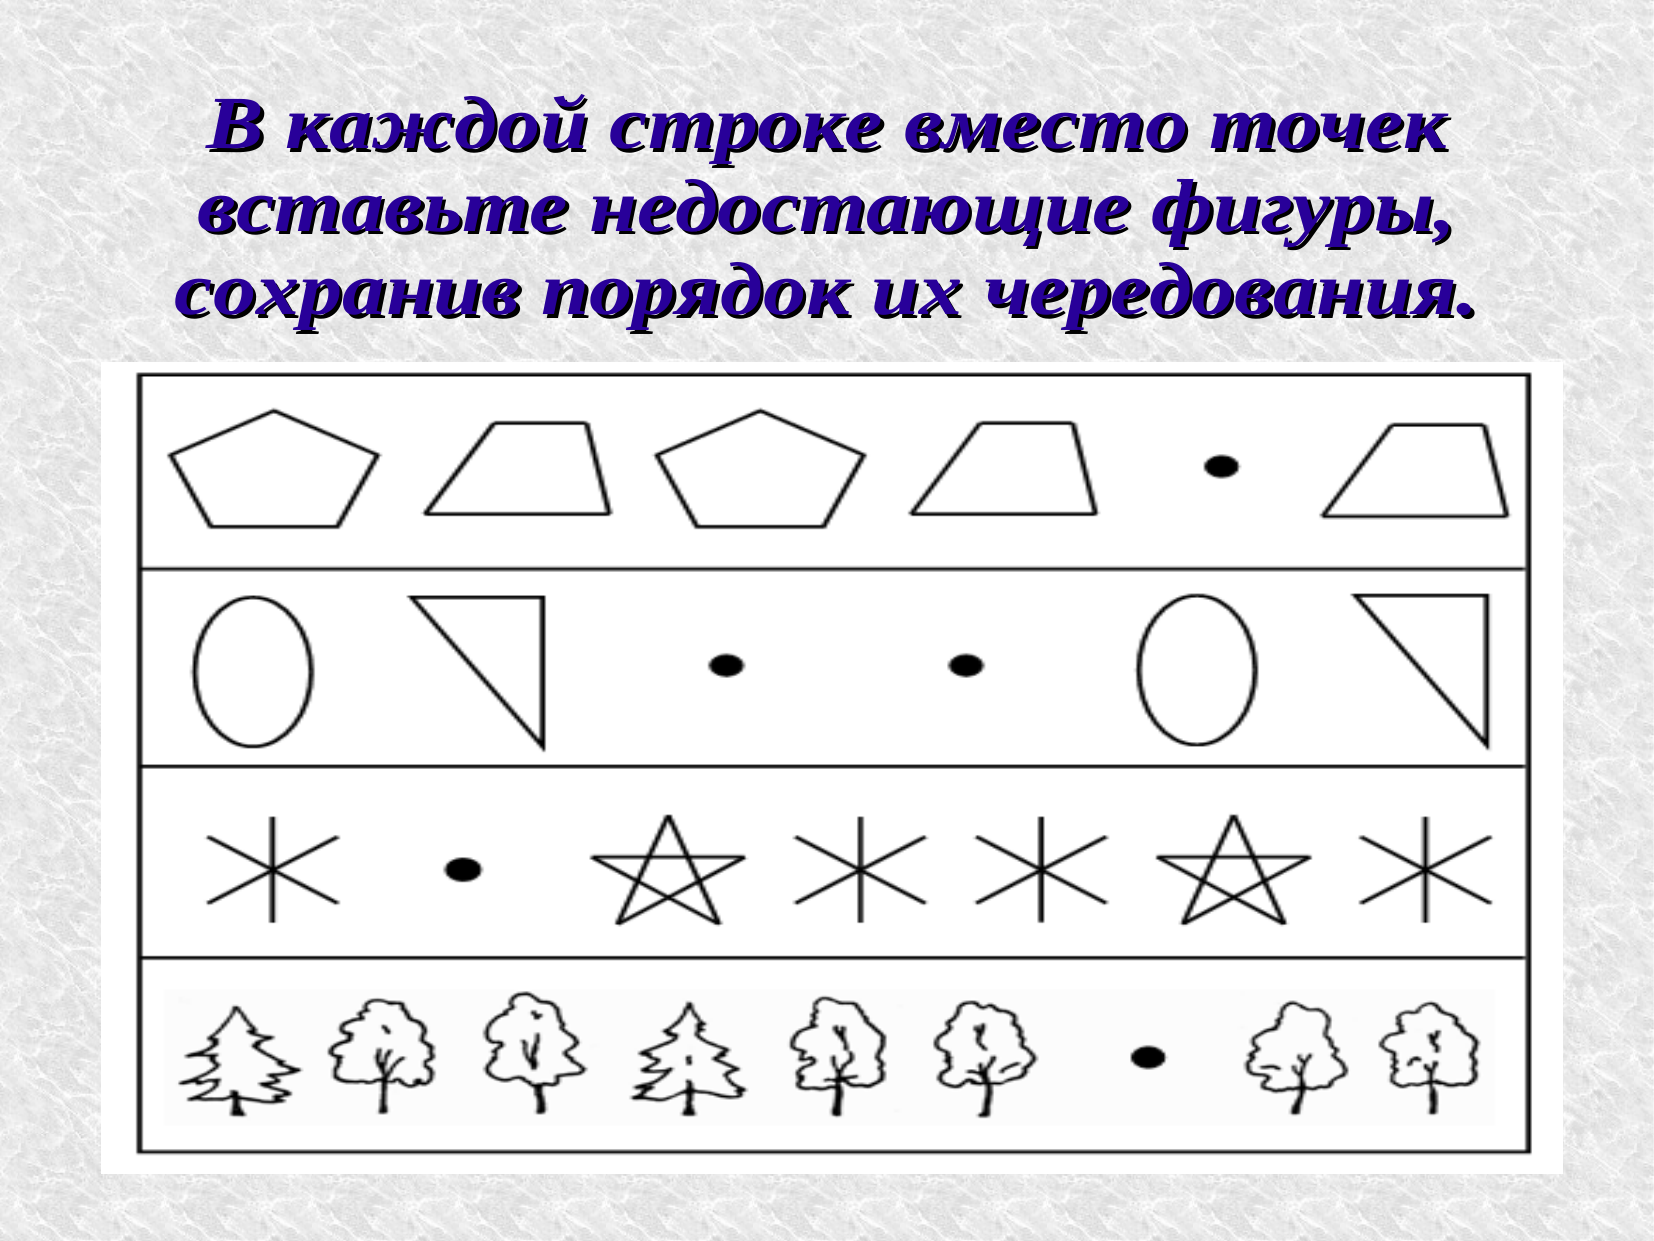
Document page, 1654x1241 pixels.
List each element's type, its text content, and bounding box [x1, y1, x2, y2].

title В каждой строке вместо точек вставьте недостающие фигуры, сохранив порядок их чередования. [121, 81, 1534, 331]
picture [0, 0, 1654, 1241]
list Обозначьте желаемую цель Опишите цель более детально [1563, 364, 1570, 1147]
